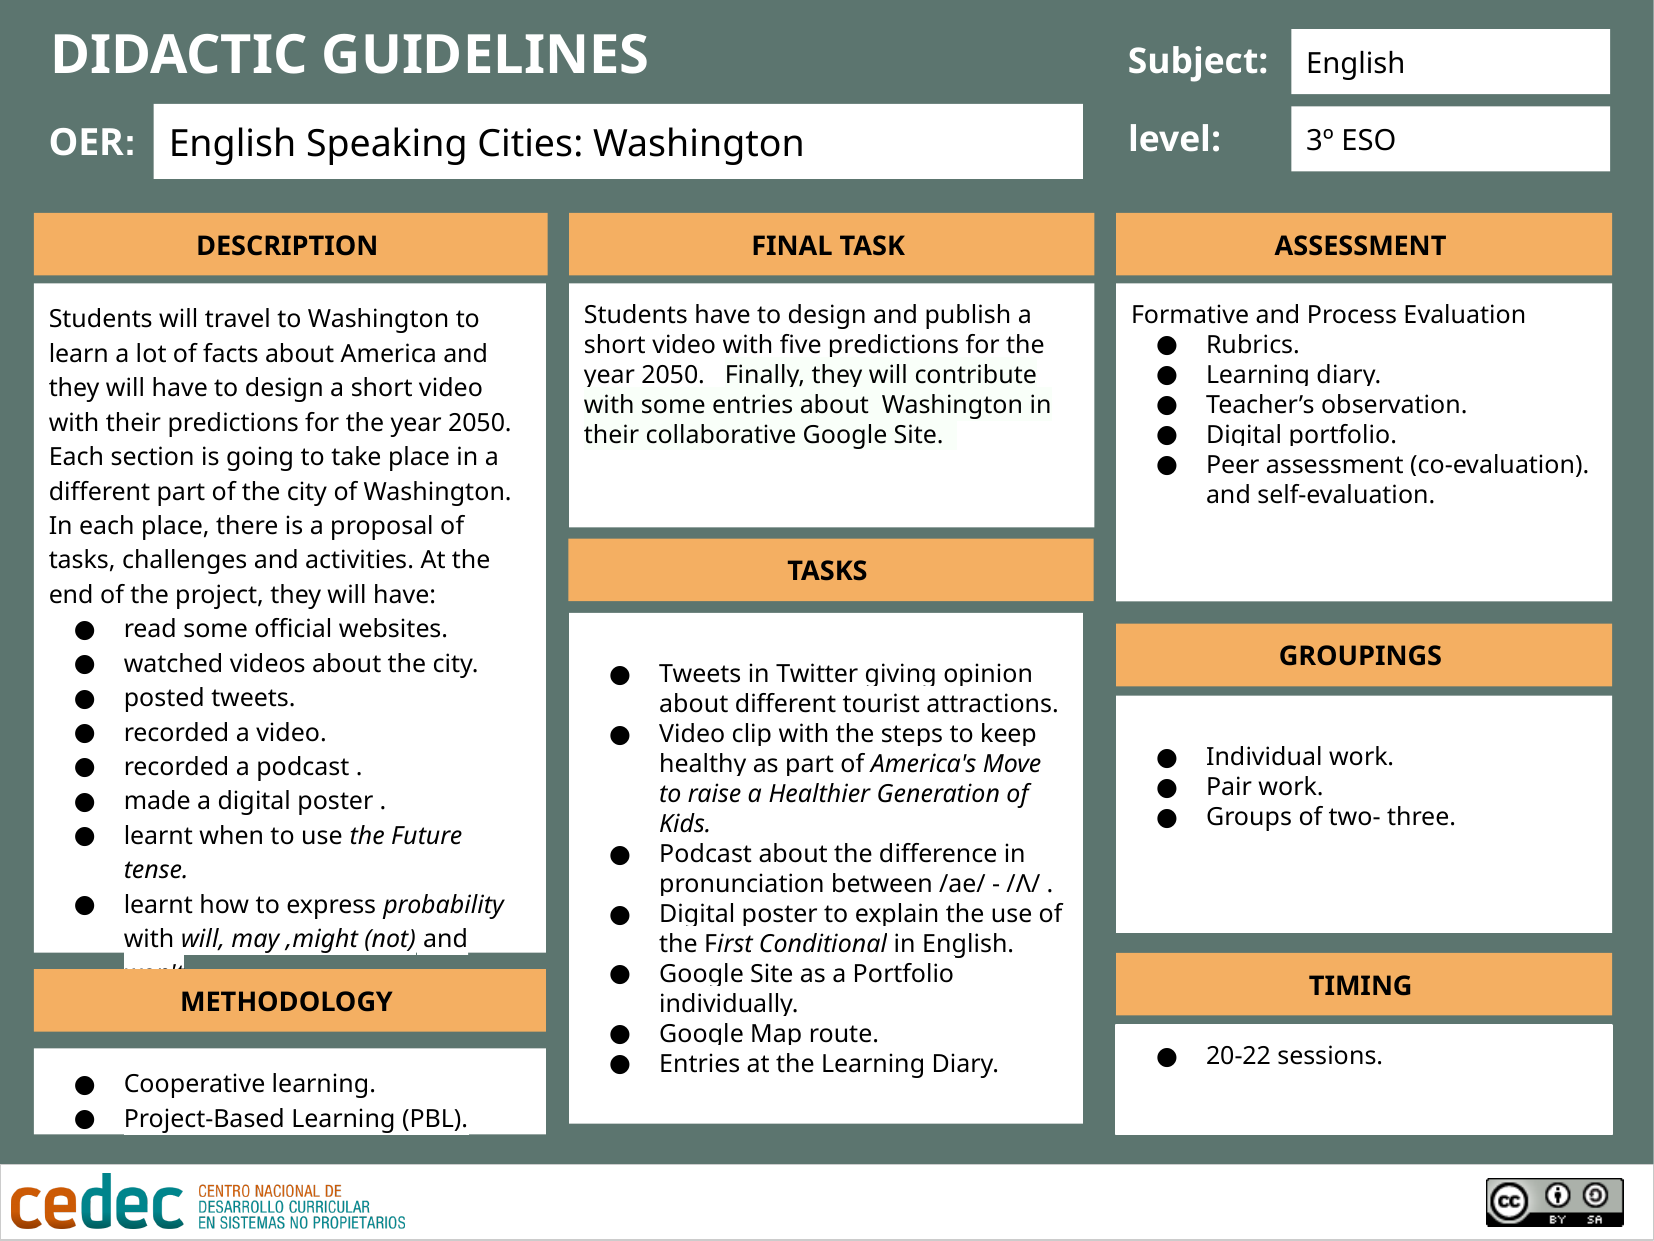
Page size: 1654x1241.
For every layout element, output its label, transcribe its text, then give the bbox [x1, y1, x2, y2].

text_box Tweets in Twitter giving opinion about different tourist attractions. Video clip with the steps to keep healthy as part of America's Move to raise a Healthier Generation of Kids. Podcast about the difference in pronunciation between /ae/ - /Λ/ . Digital poster to explain the use of the First Conditional in English. Google Site as a Portfolio individually. Google Map route. Entries at the Learning Diary. [569, 612, 1083, 1124]
text_box English Speaking Cities: Washington [153, 103, 1083, 179]
picture [1486, 1178, 1624, 1227]
text_box GROUPINGS [1116, 623, 1613, 687]
text_box TASKS [568, 538, 1094, 602]
text_box Formative and Process Evaluation Rubrics. Learning diary. Teacher’s observation. Digital portfolio. Peer assessment (co-evaluation). and self-evaluation. [1116, 283, 1613, 602]
text_box FINAL TASK [569, 212, 1095, 276]
text_box Students have to design and publish a short video with five predictions for the year 2050. Finally, they will contribute with some entries about Washington in their collaborative Google Site. [569, 283, 1095, 528]
text_box Students will travel to Washington to learn a lot of facts about America and they will have to design a short video with their predictions for the year 2050. Each section is going to take place in a different part of the city of Washington. In each place, there is a proposal of tasks, challenges and activities. At the end of the project, they will have: read some official websites. watched videos about the city. posted tweets. recorded a video. recorded a podcast . made a digital poster . learnt when to use the Future tense. learnt how to express probability with will, may ,might (not) and won't learnt the First Conditional . [33, 283, 546, 953]
text_box METHODOLOGY [33, 969, 546, 1032]
text_box Subject: [1113, 30, 1291, 94]
text_box DIDACTIC GUIDELINES [35, 11, 1028, 110]
text_box Individual work. Pair work. Groups of two- three. [1116, 695, 1613, 933]
text_box ASSESSMENT [1116, 212, 1613, 276]
text_box English [1291, 29, 1611, 95]
text_box 20-22 sessions. [1116, 1024, 1613, 1135]
text_box 3º ESO [1291, 106, 1611, 172]
text_box Cooperative learning. Project-Based Learning (PBL). [33, 1048, 546, 1135]
text_box DESCRIPTION [33, 212, 548, 276]
text_box level: [1113, 109, 1303, 173]
text_box TIMING [1116, 952, 1613, 1016]
text_box OER: [33, 110, 153, 174]
picture [11, 1173, 405, 1229]
text_box [0, 1164, 1654, 1241]
